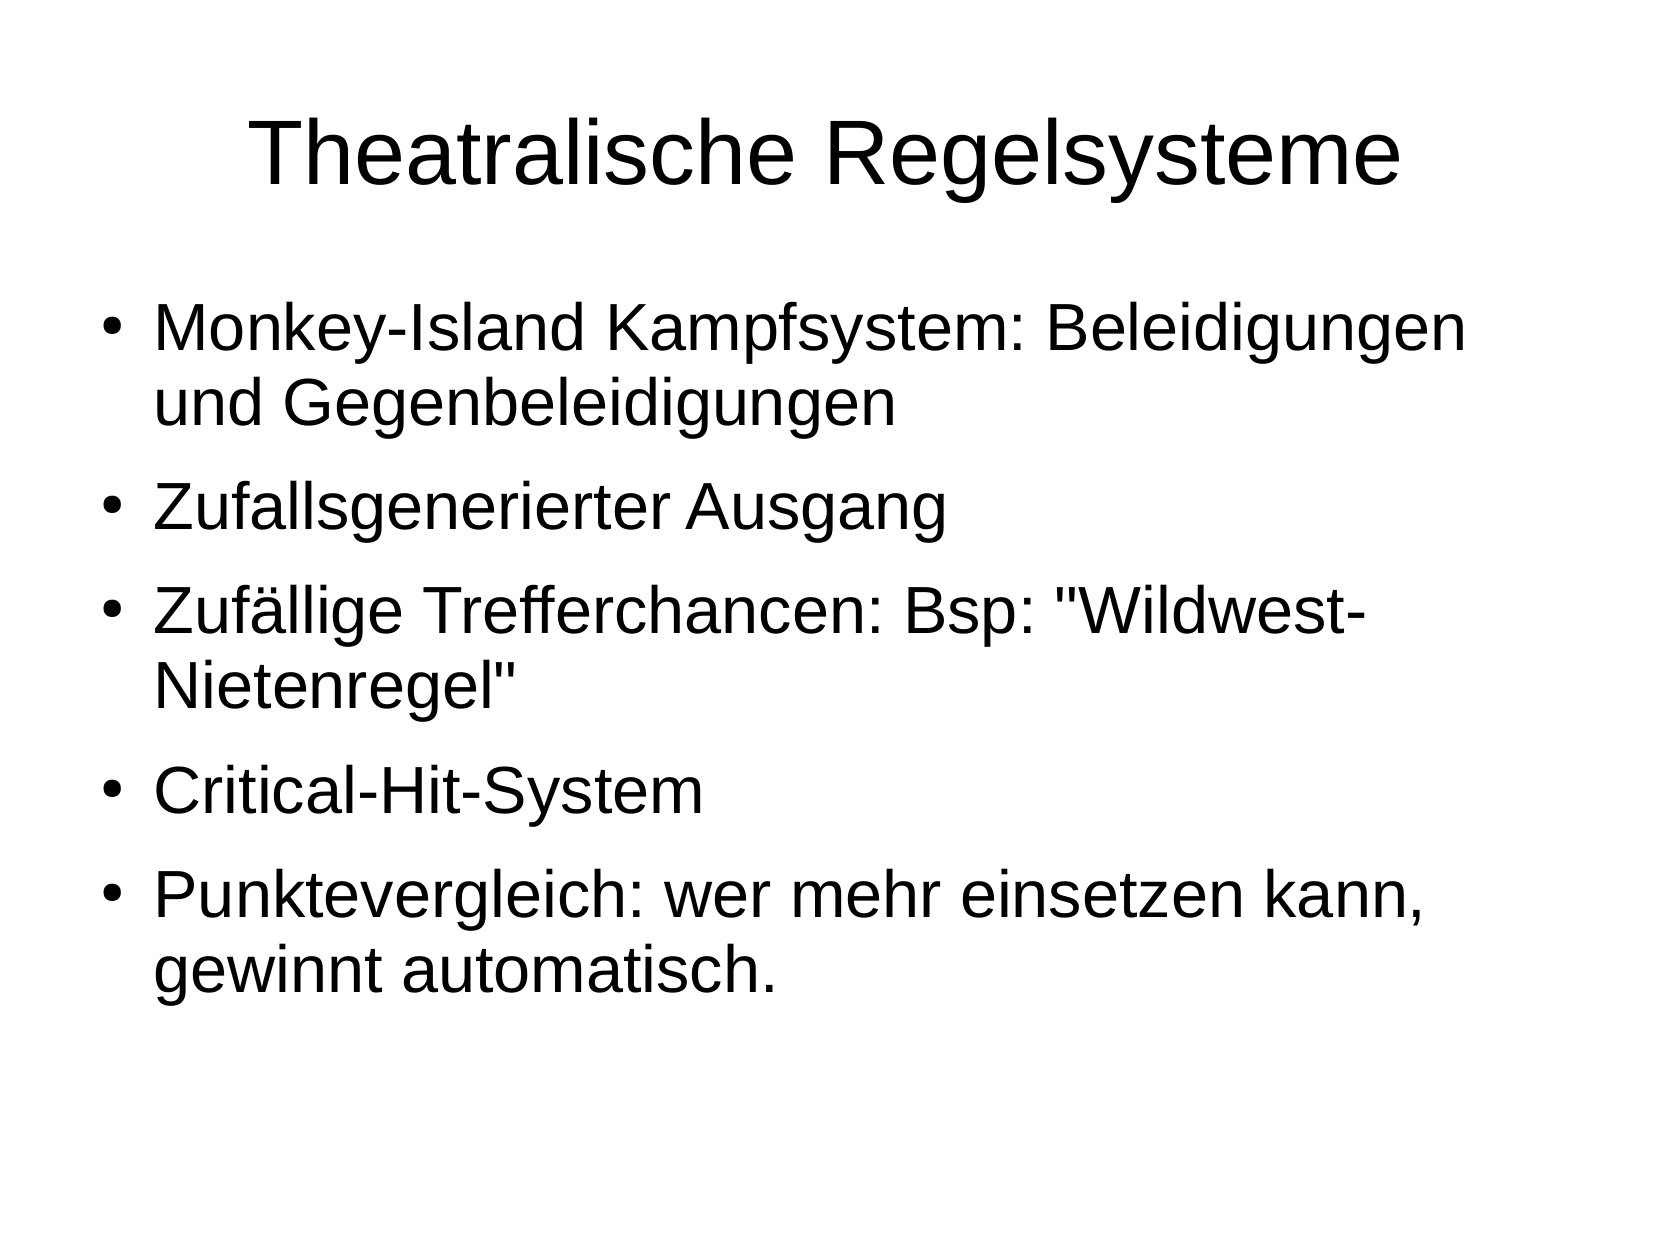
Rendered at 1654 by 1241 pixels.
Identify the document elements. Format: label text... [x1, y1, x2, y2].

title Theatralische Regelsysteme [82, 49, 1571, 257]
list Monkey-Island Kampfsystem: Beleidigungen und Gegenbeleidigungen Zufallsgenerierter Ausgang Zufällige Trefferchancen: Bsp: "Wildwest-Nietenregel" Critical-Hit-System Punktevergleich: wer mehr einsetzen kann, gewinnt automatisch. [82, 290, 1571, 1010]
